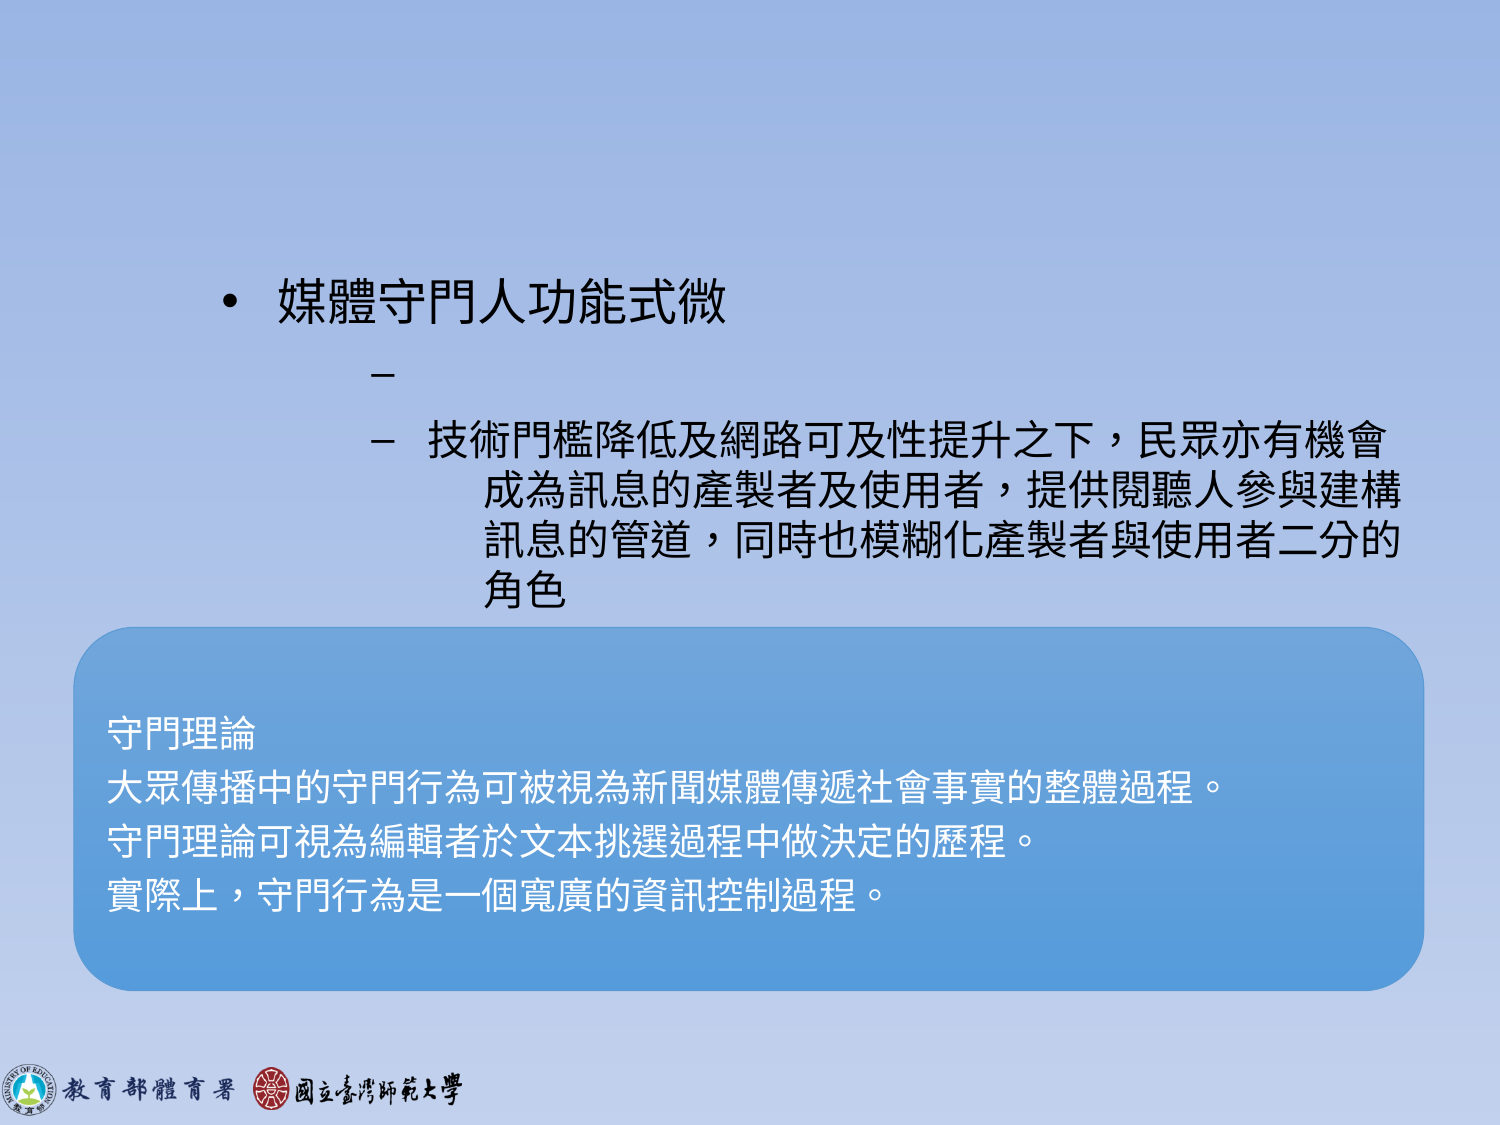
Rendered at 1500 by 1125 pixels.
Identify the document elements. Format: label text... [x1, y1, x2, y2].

text_box 守門理論 大眾傳播中的守門行為可被視為新聞媒體傳遞社會事實的整體過程。 守門理論可視為編輯者於文本挑選過程中做決定的歷程。 實際上，守門行為是一個寬廣的資訊控制過程。 [73, 627, 1424, 991]
list 媒體守門人功能式微 技術門檻降低及網路可及性提升之下，民眾亦有機會成為訊息的產製者及使用者，提供閱聽人參與建構訊息的管道，同時也模糊化產製者與使用者二分的角色 [75, 262, 1426, 720]
